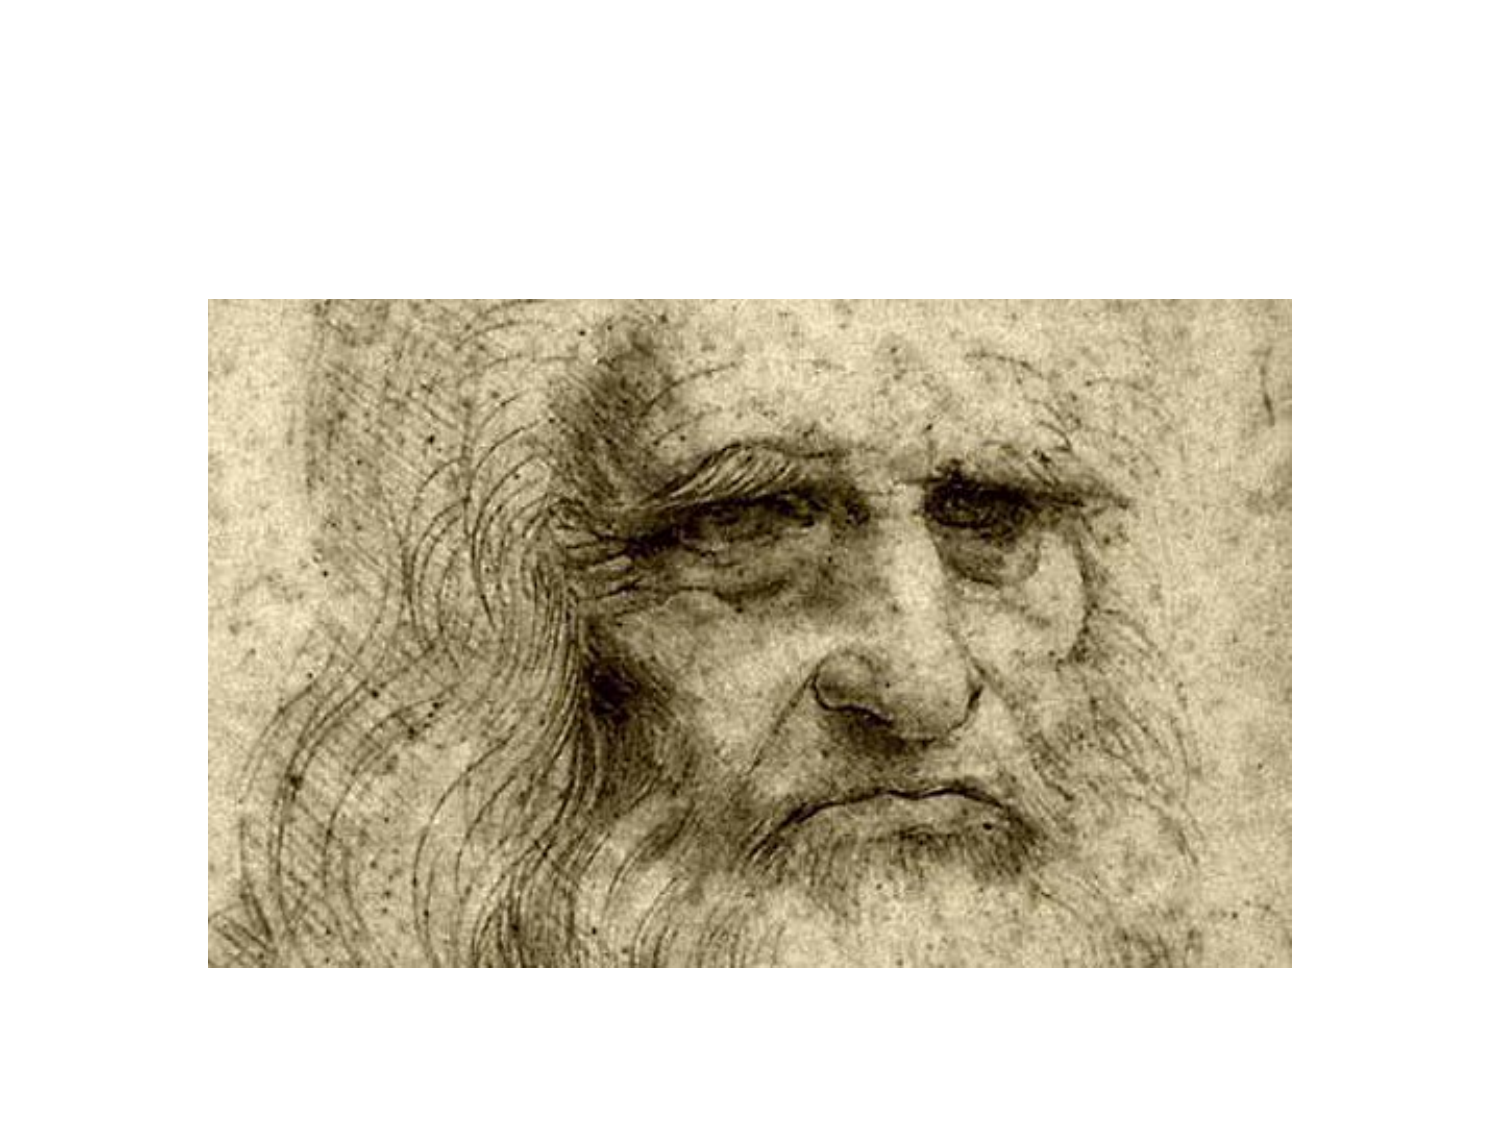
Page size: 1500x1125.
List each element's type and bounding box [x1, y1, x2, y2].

picture [208, 299, 1292, 969]
